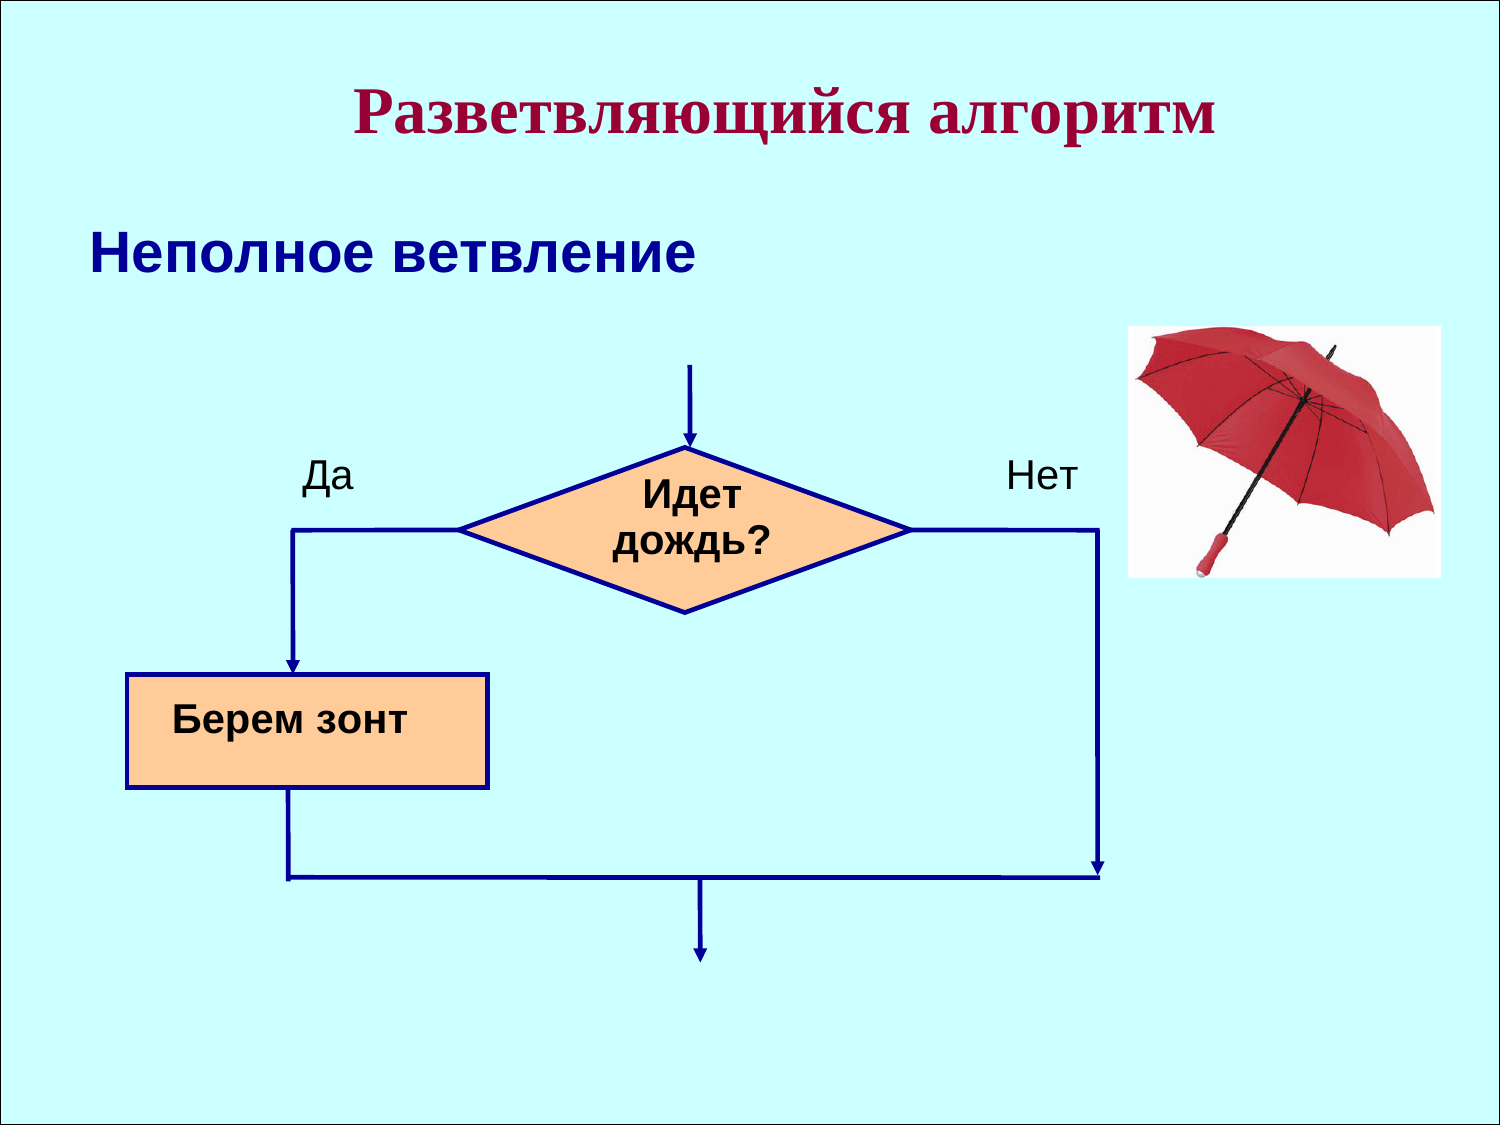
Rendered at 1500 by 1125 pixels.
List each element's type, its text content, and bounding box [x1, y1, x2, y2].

text_box Разветвляющийся алгоритм [171, 65, 1400, 156]
text_box Неполное ветвление [74, 212, 1004, 293]
text_box Берем зонт [157, 687, 514, 750]
text_box Нет [975, 444, 1094, 507]
picture [1128, 326, 1441, 578]
text_box Да [287, 444, 406, 507]
text_box [0, 0, 1500, 1125]
text_box Идет дождь? [562, 462, 823, 572]
